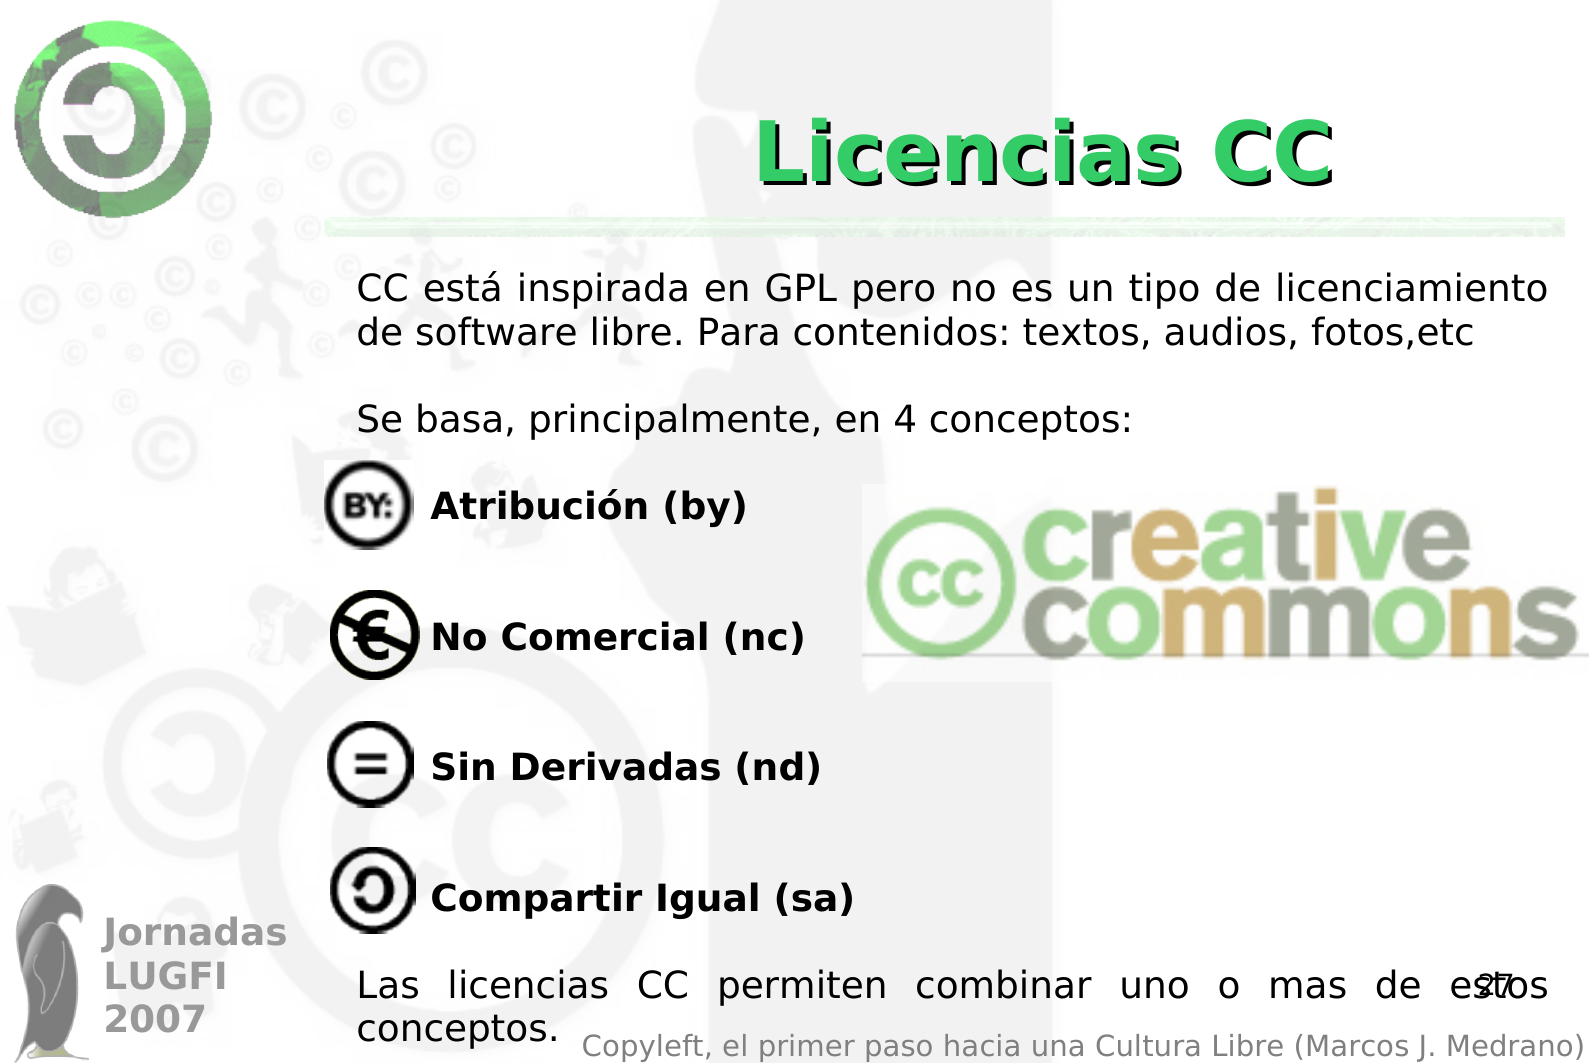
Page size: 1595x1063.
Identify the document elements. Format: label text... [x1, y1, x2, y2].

picture [862, 484, 1589, 682]
picture [330, 847, 416, 934]
text_box CC está inspirada en GPL pero no es un tipo de licenciamiento de software libre. Para contenidos: textos, audios, fotos,etc Se basa, principalmente, en 4 conceptos: Atribución (by) No Comercial (nc) Sin Derivadas (nd) Compartir Igual (sa) Las licencias CC permiten combinar uno o mas de estos conceptos. [341, 259, 1565, 1059]
picture [330, 590, 420, 680]
picture [324, 460, 414, 550]
picture [327, 721, 414, 808]
text_box Licencias CC [738, 96, 1577, 215]
